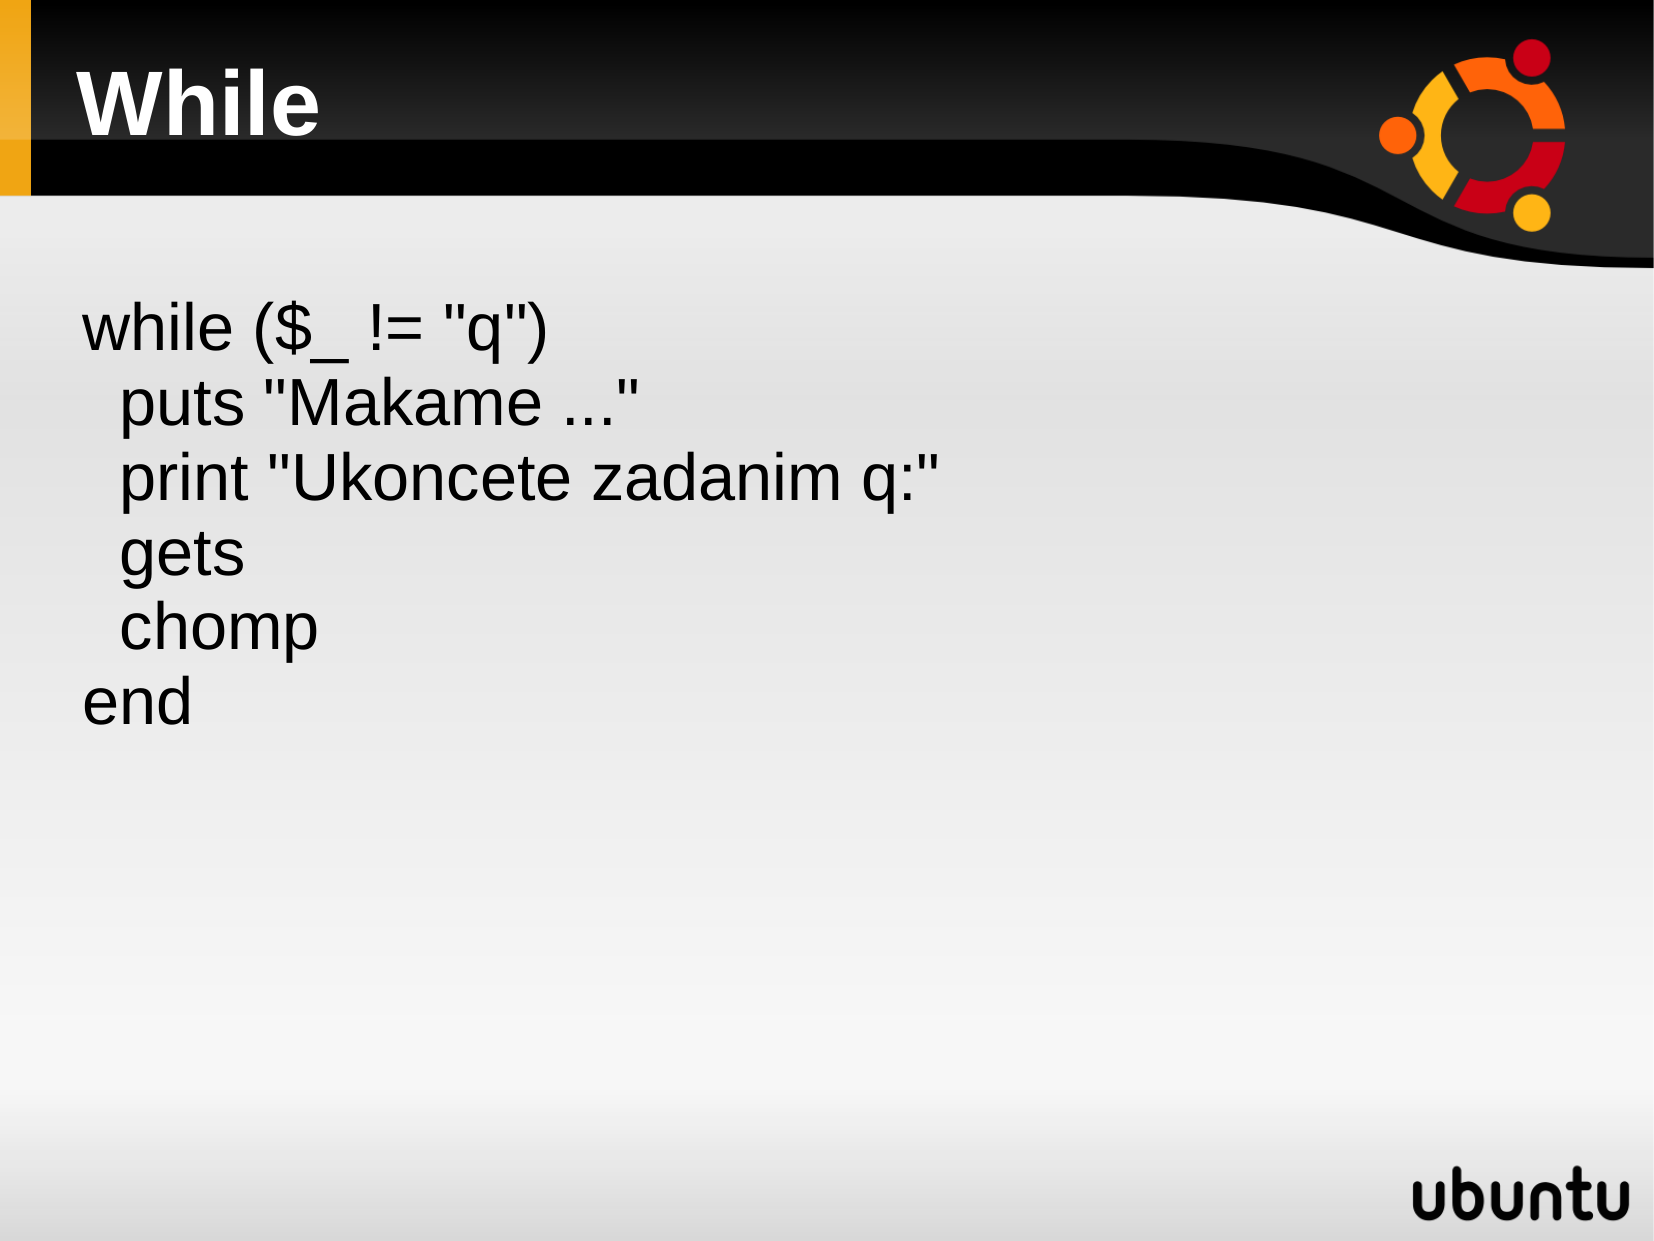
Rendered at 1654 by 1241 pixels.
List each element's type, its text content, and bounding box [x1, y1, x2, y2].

list while ($_ != "q") puts "Makame ..." print "Ukoncete zadanim q:" gets chomp end [82, 290, 1571, 1109]
title While [76, 0, 1565, 208]
picture [0, 0, 1654, 1241]
